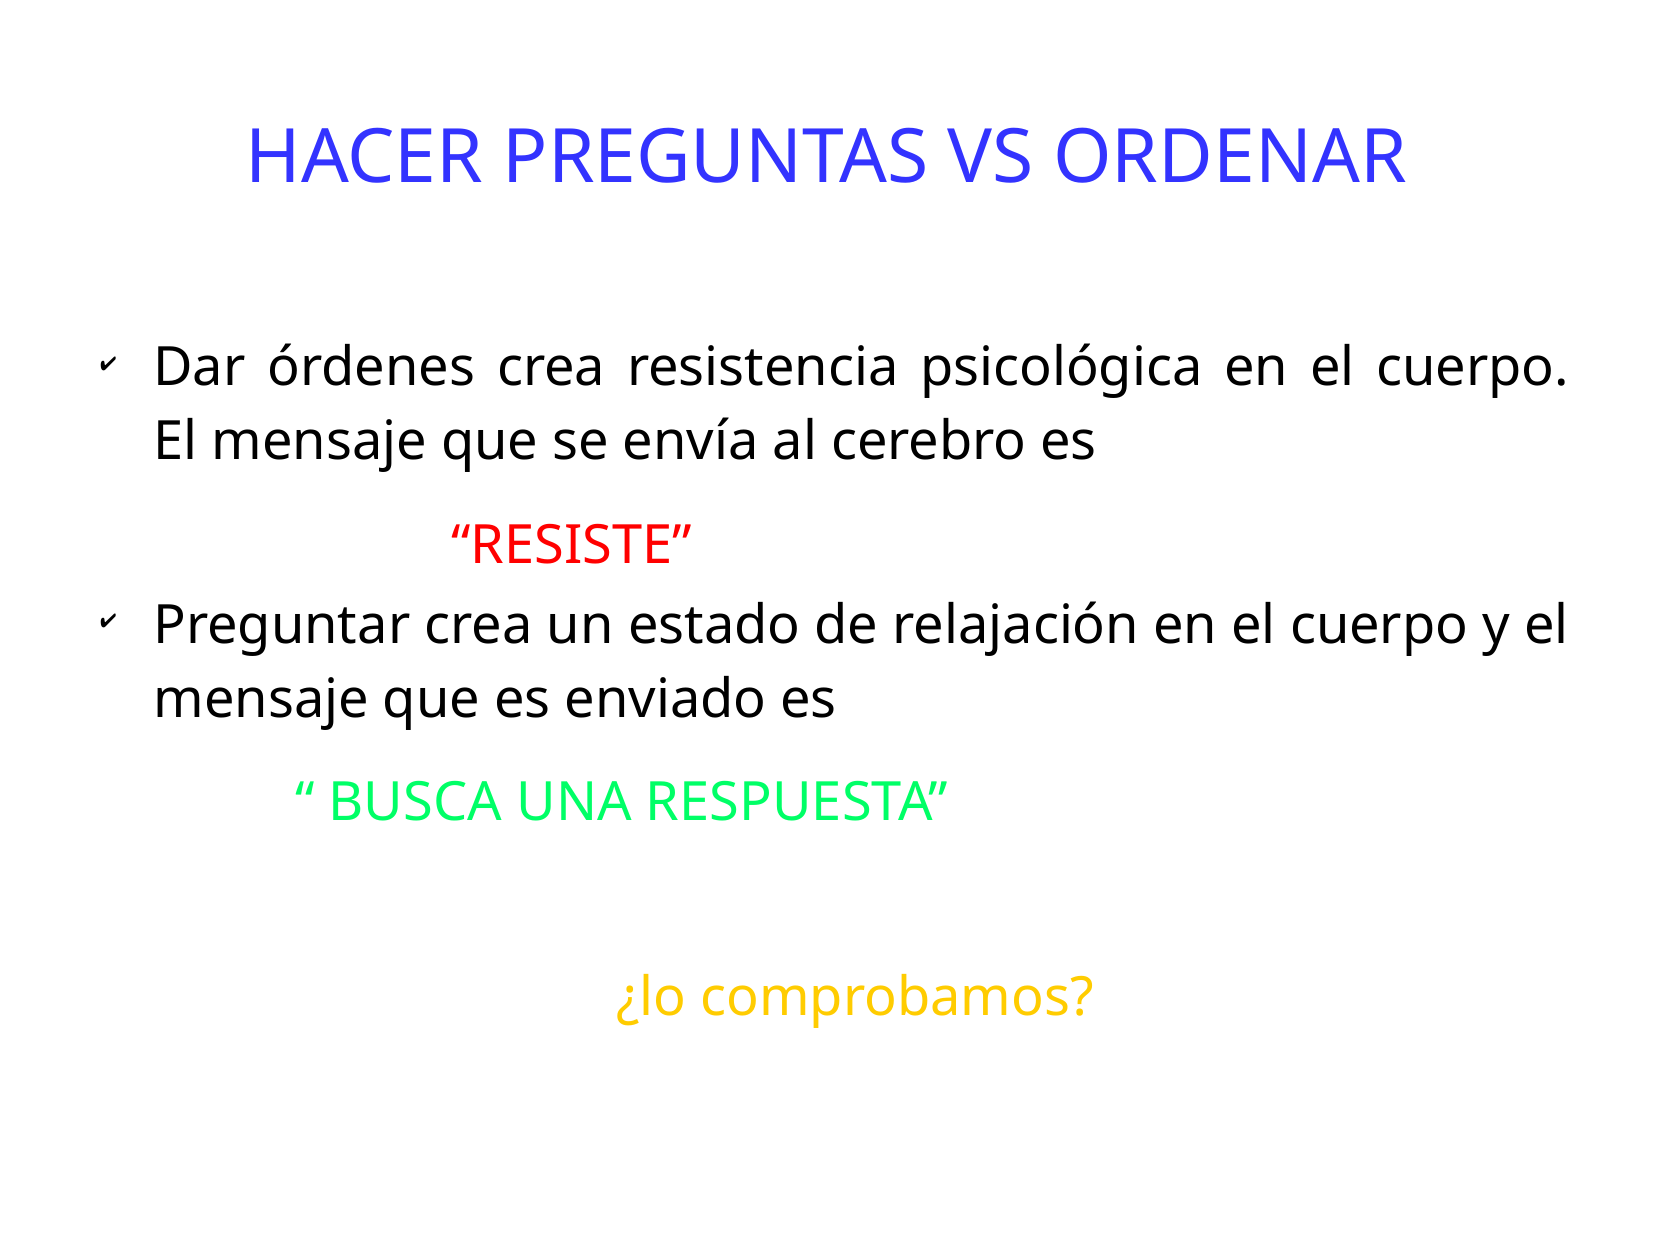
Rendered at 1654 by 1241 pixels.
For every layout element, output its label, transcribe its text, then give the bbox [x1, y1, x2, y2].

list Dar órdenes crea resistencia psicológica en el cuerpo. El mensaje que se envía al cerebro es “RESISTE” Preguntar crea un estado de relajación en el cuerpo y el mensaje que es enviado es “ BUSCA UNA RESPUESTA” ¿lo comprobamos? [82, 224, 1571, 1223]
title HACER PREGUNTAS VS ORDENAR [82, 49, 1571, 224]
